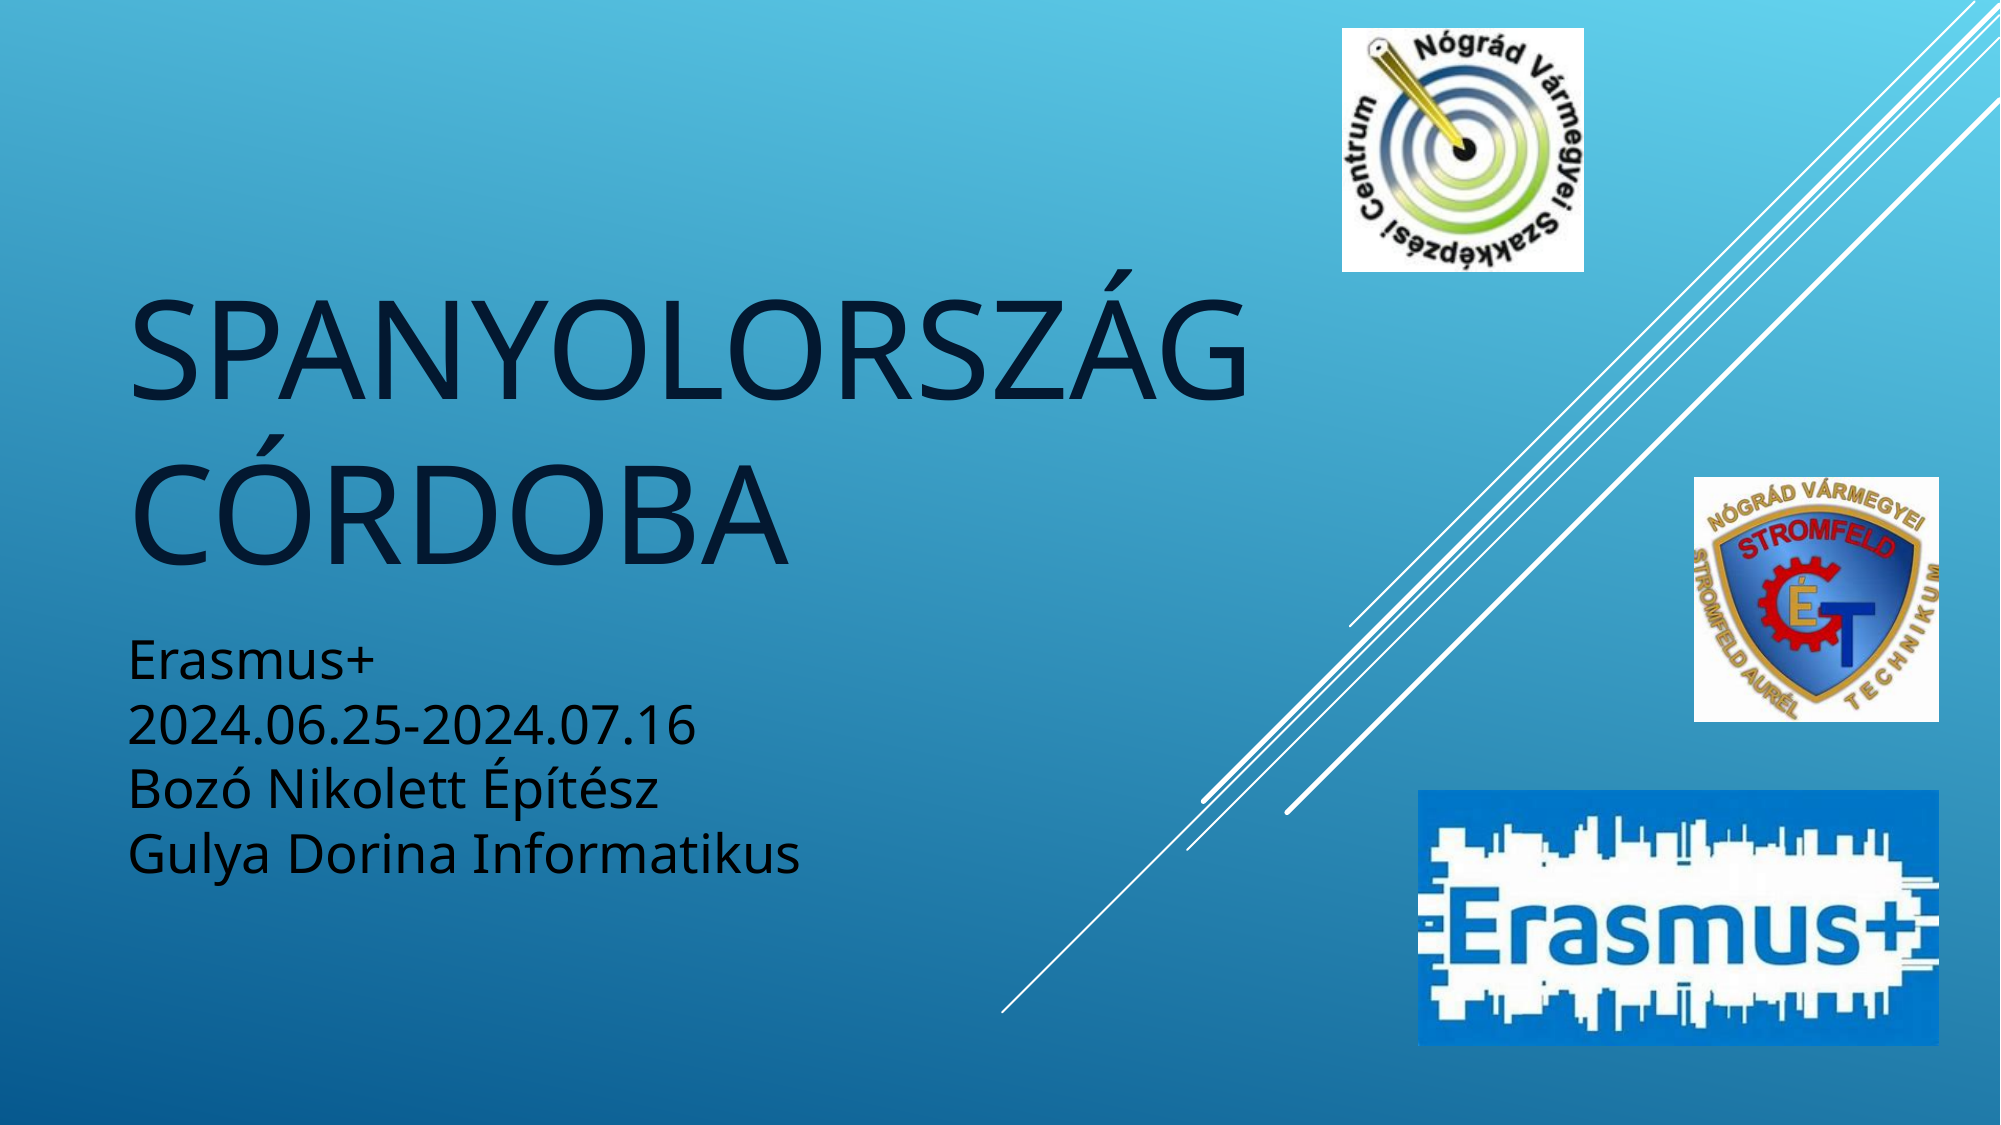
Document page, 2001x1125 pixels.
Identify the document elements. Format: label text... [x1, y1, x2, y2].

subtitle Erasmus+ 2024.06.25-2024.07.16 Bozó Nikolett Építész Gulya Dorina Informatikus [112, 630, 1163, 950]
picture [1342, 28, 1584, 273]
title Spanyolország Córdoba [112, 112, 1463, 601]
picture [1694, 478, 1939, 722]
picture [1418, 790, 1939, 1046]
